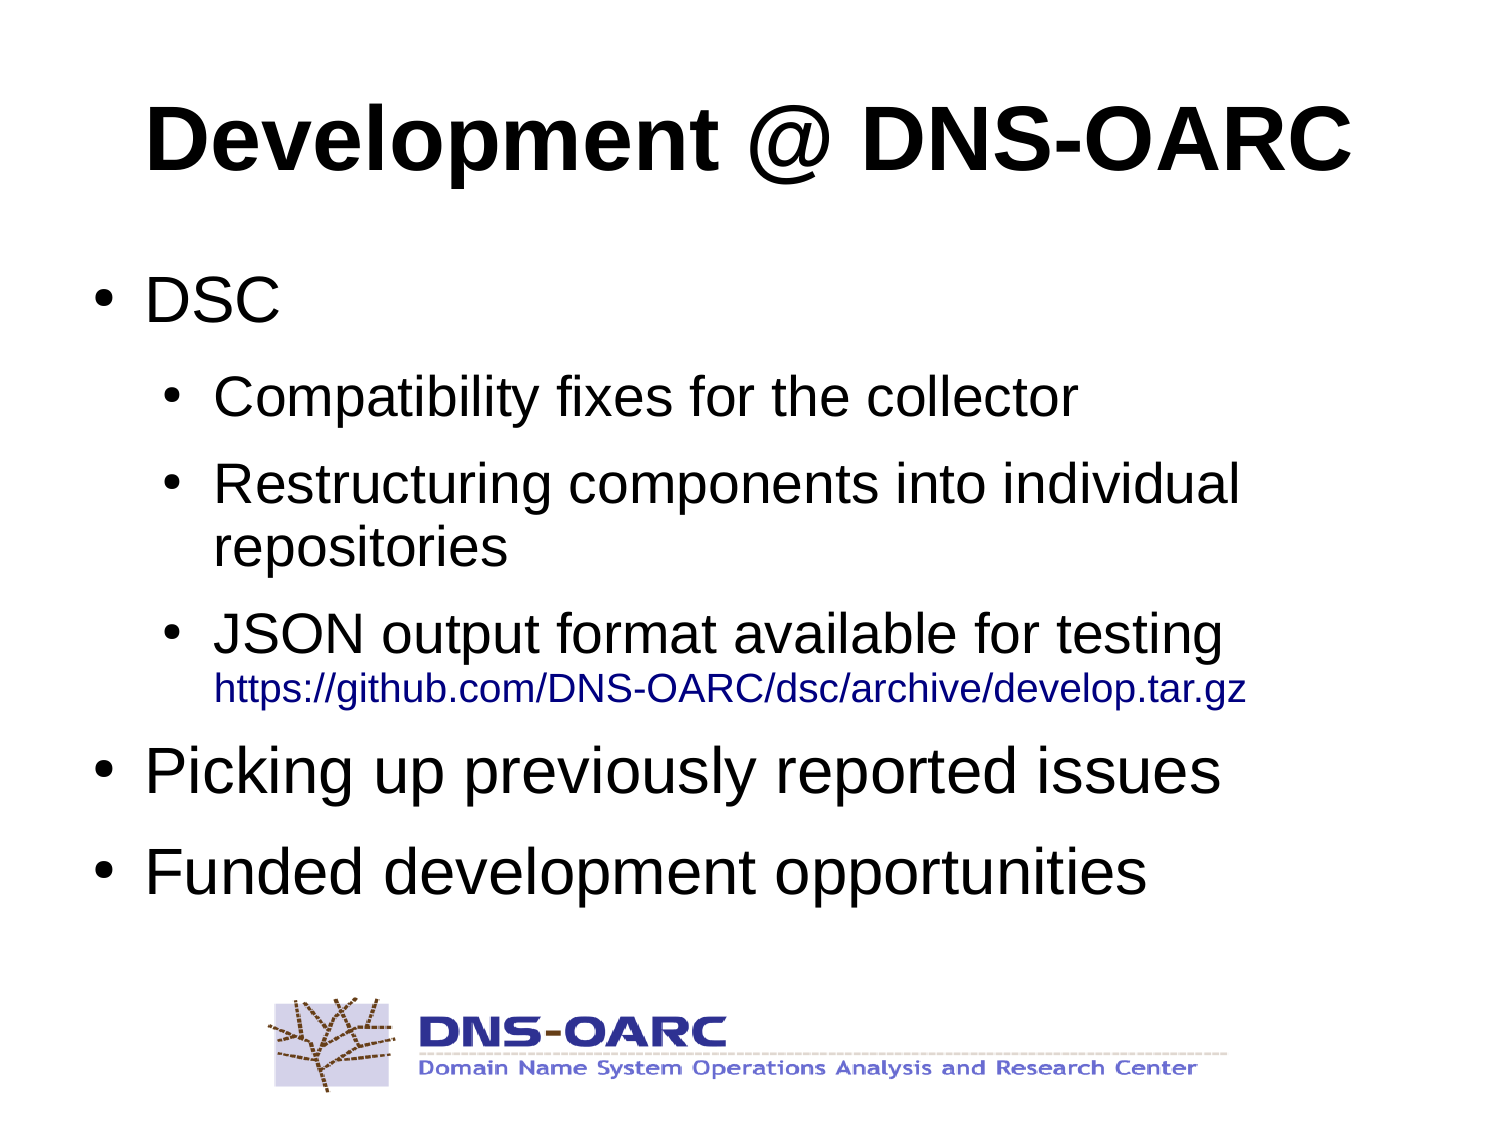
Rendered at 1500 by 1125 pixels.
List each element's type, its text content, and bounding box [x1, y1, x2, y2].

title Development @ DNS-OARC [75, 44, 1425, 233]
list DSC Compatibility fixes for the collector Restructuring components into individual repositories JSON output format available for testing https://github.com/DNS-OARC/dsc/archive/develop.tar.gz Picking up previously reported issues Funded development opportunities [75, 263, 1425, 916]
picture [214, 991, 1259, 1099]
